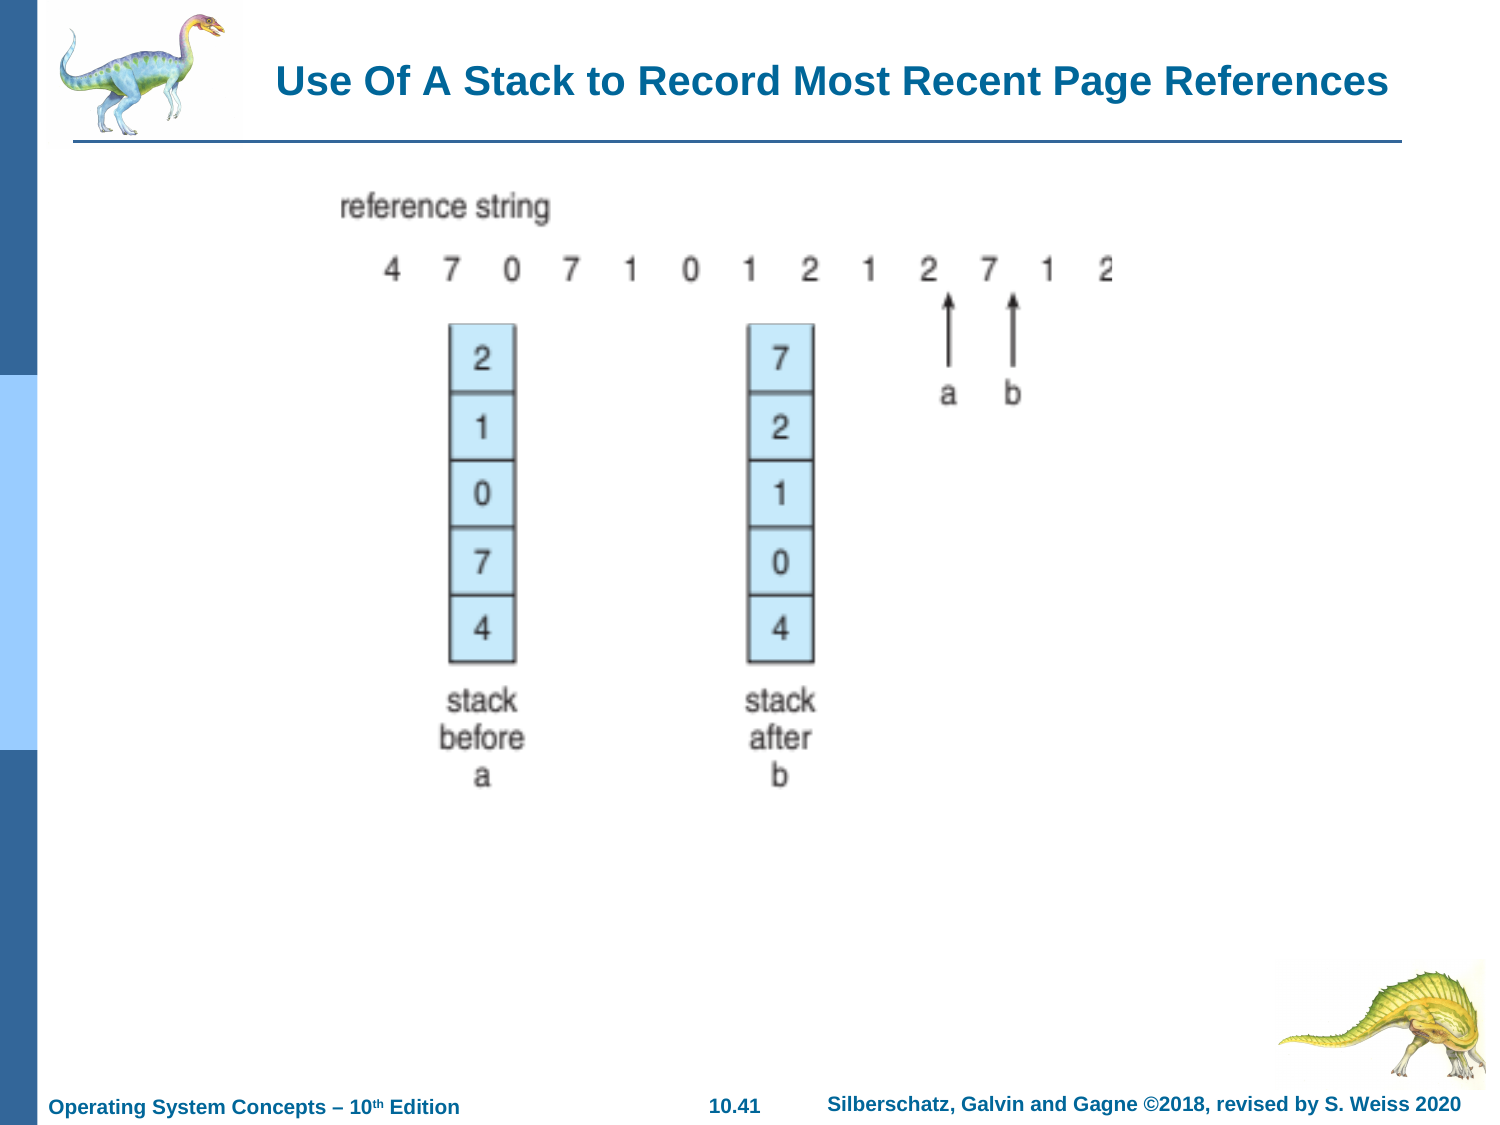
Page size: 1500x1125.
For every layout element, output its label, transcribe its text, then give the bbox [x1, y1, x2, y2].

picture [46, 0, 243, 149]
picture [1275, 959, 1486, 1090]
picture [340, 187, 1113, 790]
picture [1144, 1096, 1152, 1101]
title Use Of A Stack to Record Most Recent Page References [207, 16, 1459, 112]
